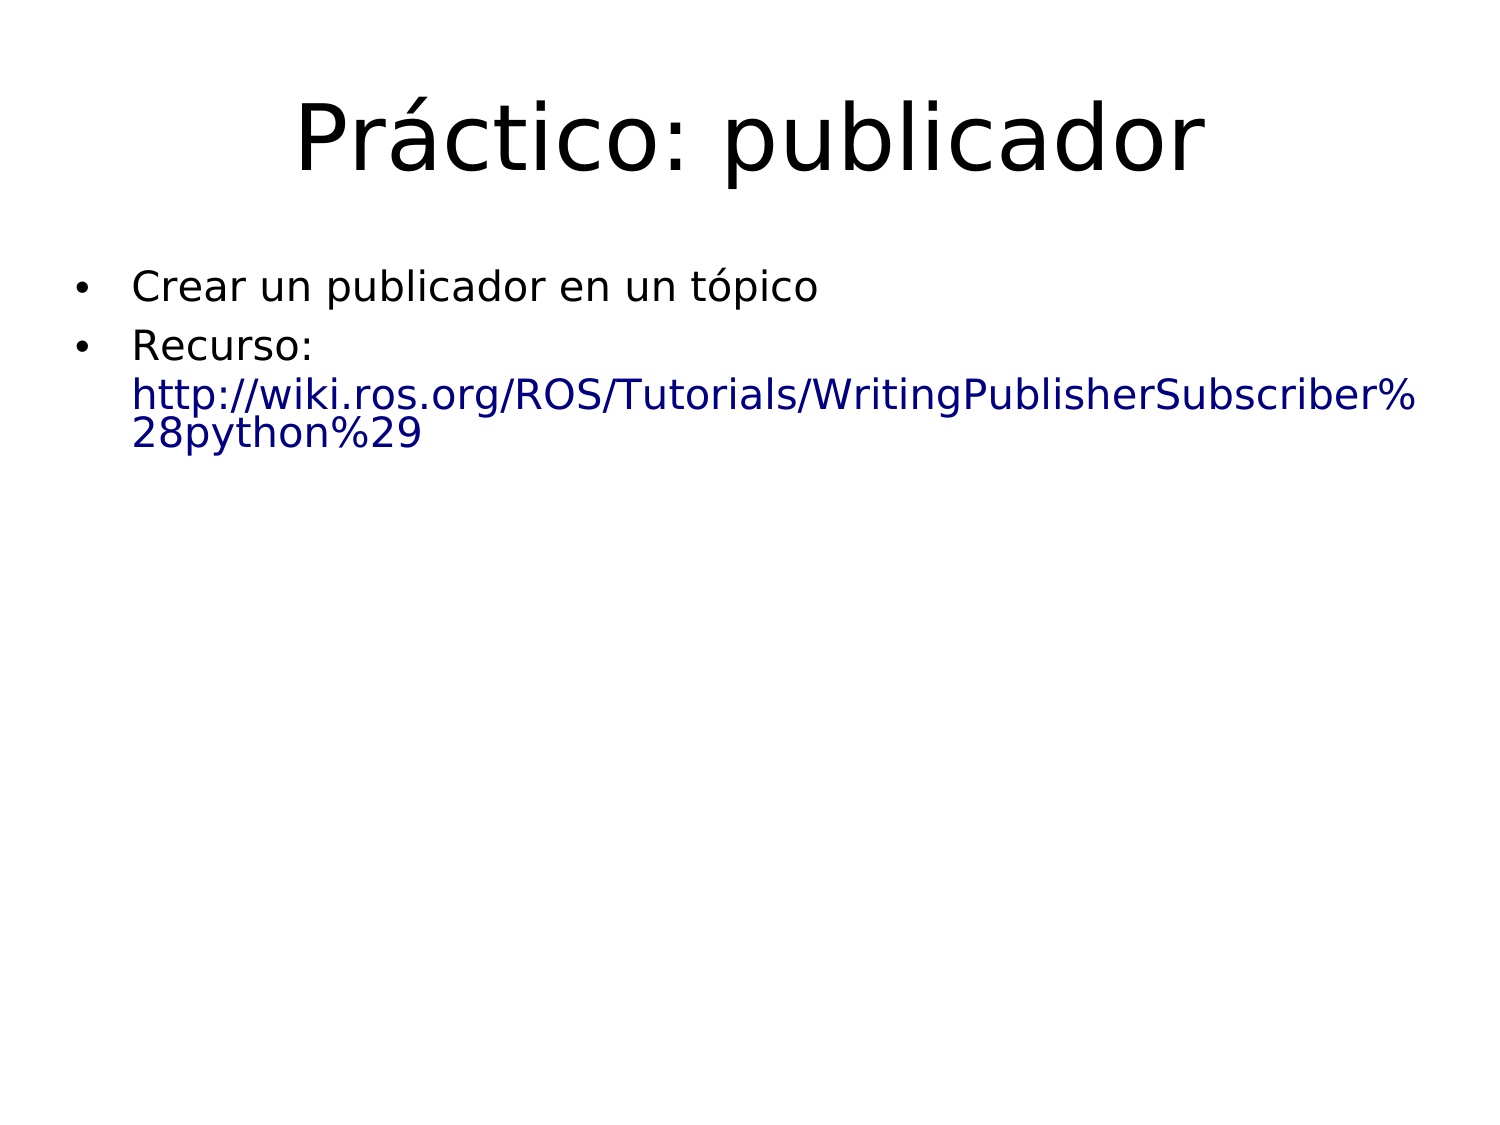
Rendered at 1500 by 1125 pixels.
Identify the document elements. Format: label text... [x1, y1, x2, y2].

list Crear un publicador en un tópico Recurso: http://wiki.ros.org/ROS/Tutorials/WritingPublisherSubscriber%28python%29 [75, 263, 1425, 916]
title Práctico: publicador [75, 44, 1425, 233]
